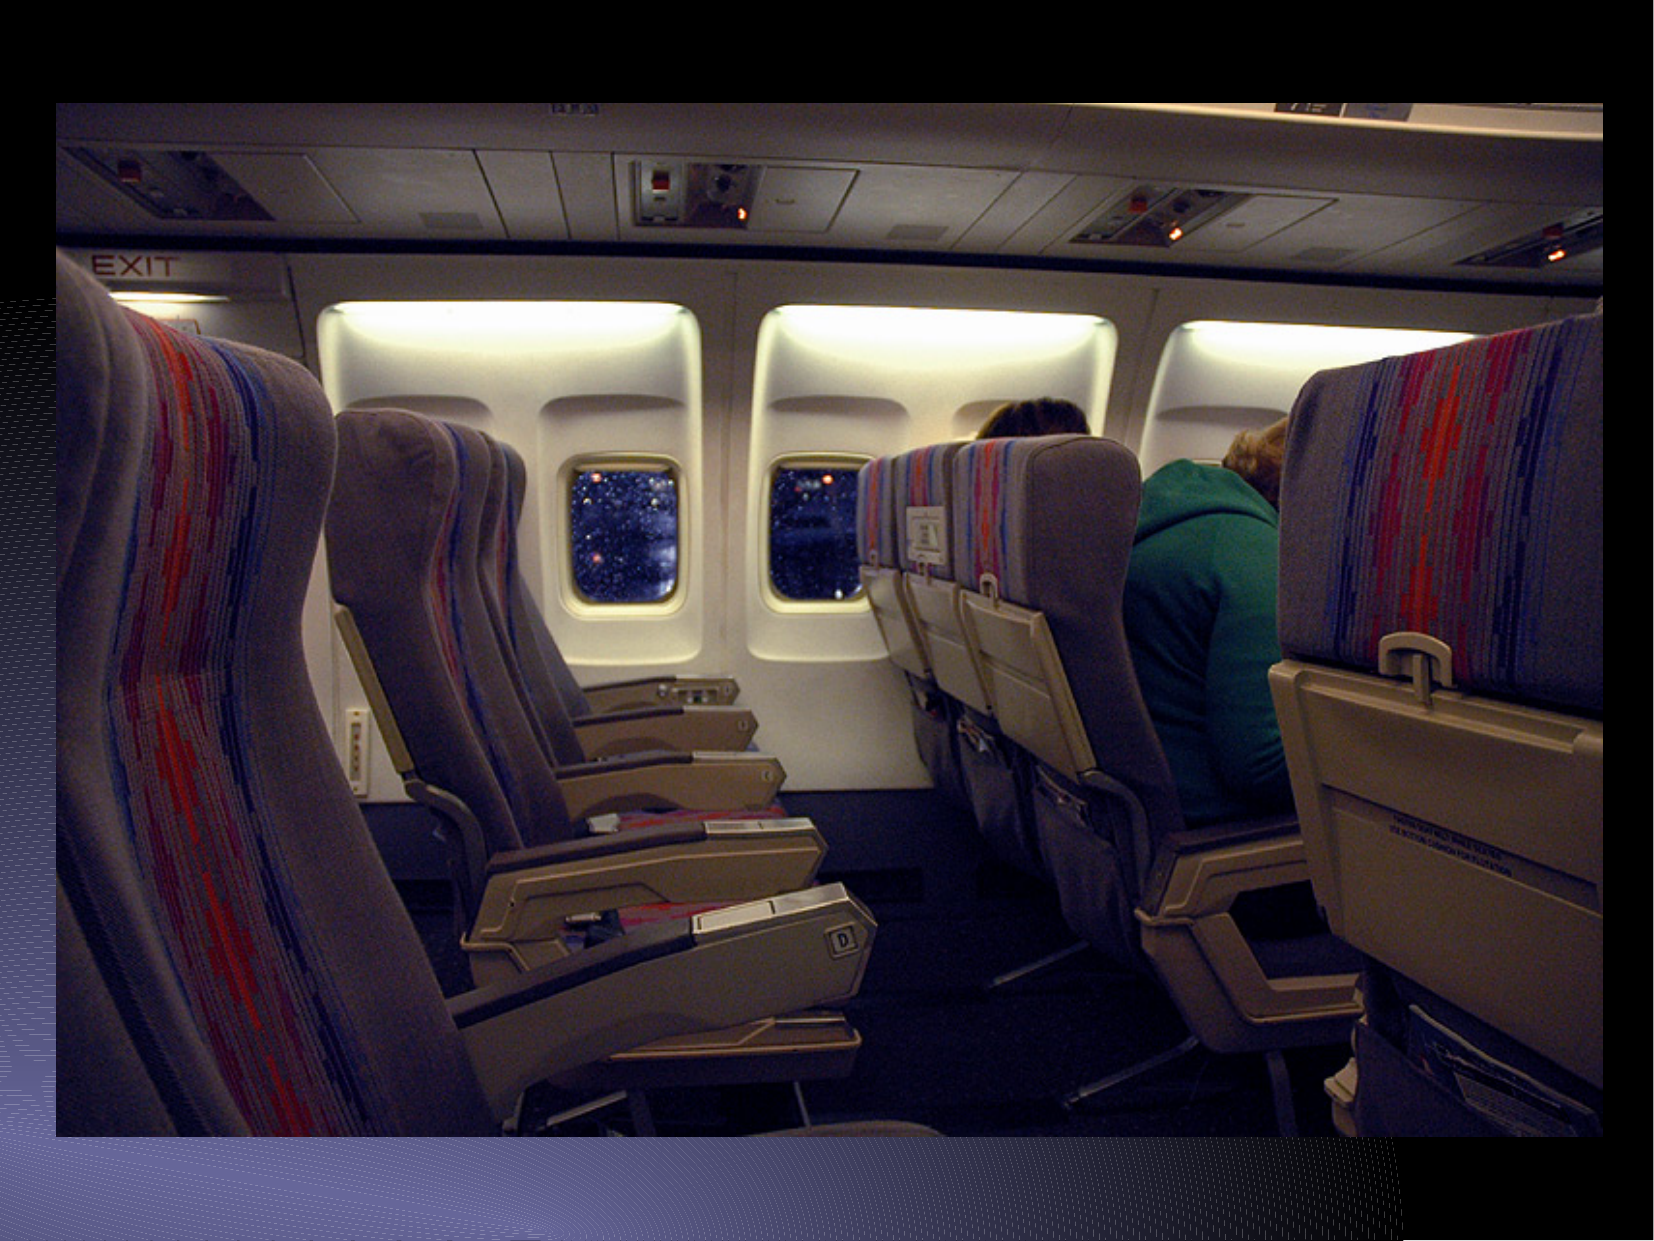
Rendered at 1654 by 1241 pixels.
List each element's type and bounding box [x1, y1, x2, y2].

picture [56, 103, 1603, 1137]
